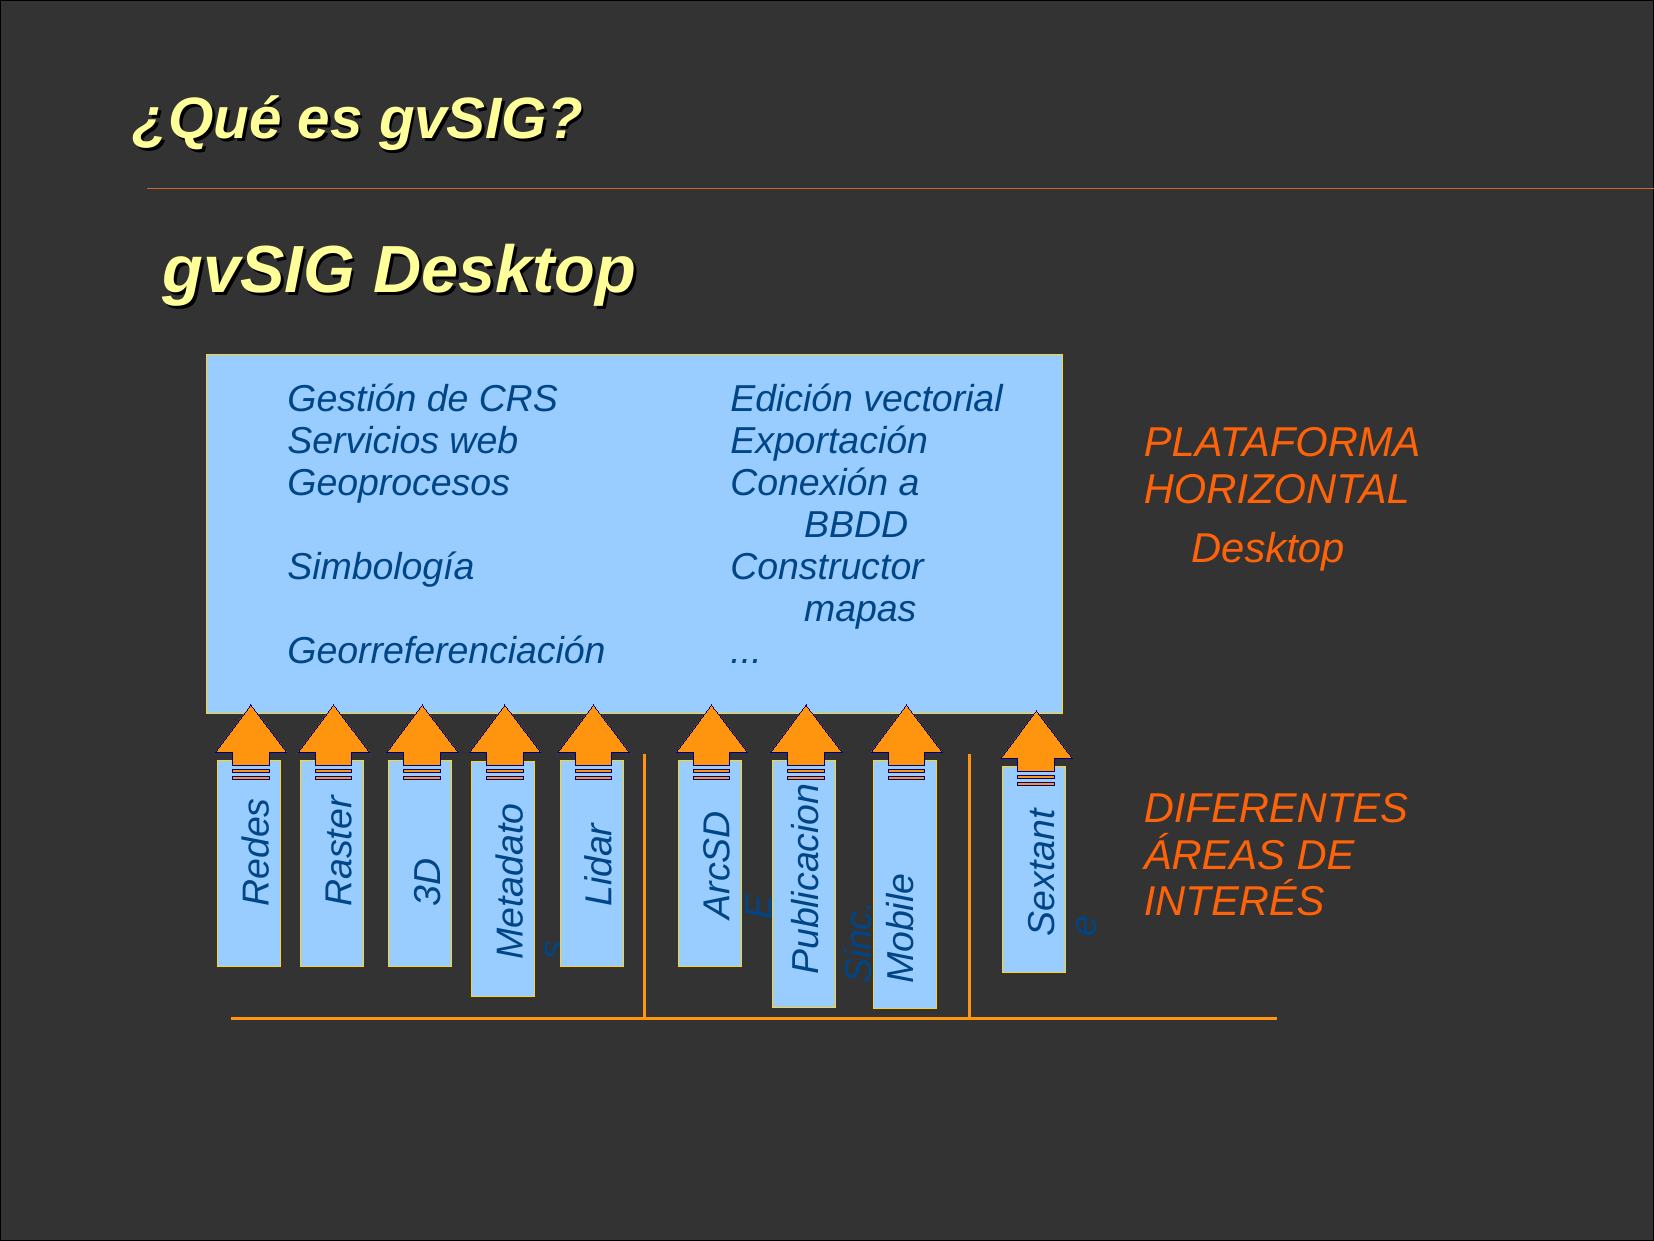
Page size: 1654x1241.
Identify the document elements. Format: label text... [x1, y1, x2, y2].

text_box Metadatos [481, 788, 581, 975]
text_box Redes [227, 776, 285, 922]
text_box Publicacion [776, 664, 834, 990]
text_box [1017, 782, 1055, 786]
text_box Sinc. Mobile [971, 776, 1654, 999]
text_box Desktop [1192, 526, 1507, 571]
text_box gvSIG Desktop [147, 224, 709, 315]
text_box 3D [398, 776, 456, 922]
text_box Gestión de CRS Edición vectorial Servicios web Exportación Geoprocesos Conexión a BBDD Simbología Constructor mapas Georreferenciación ... [272, 370, 1043, 709]
text_box Sinc. Mobile [829, 776, 968, 999]
text_box Lidar [569, 776, 627, 922]
text_box Raster [309, 776, 367, 922]
text_box PLATAFORMA HORIZONTAL [1145, 420, 1459, 511]
text_box [0, 0, 1654, 1241]
text_box ¿Qué es gvSIG? [118, 78, 975, 169]
text_box ArcSDE [687, 776, 776, 935]
